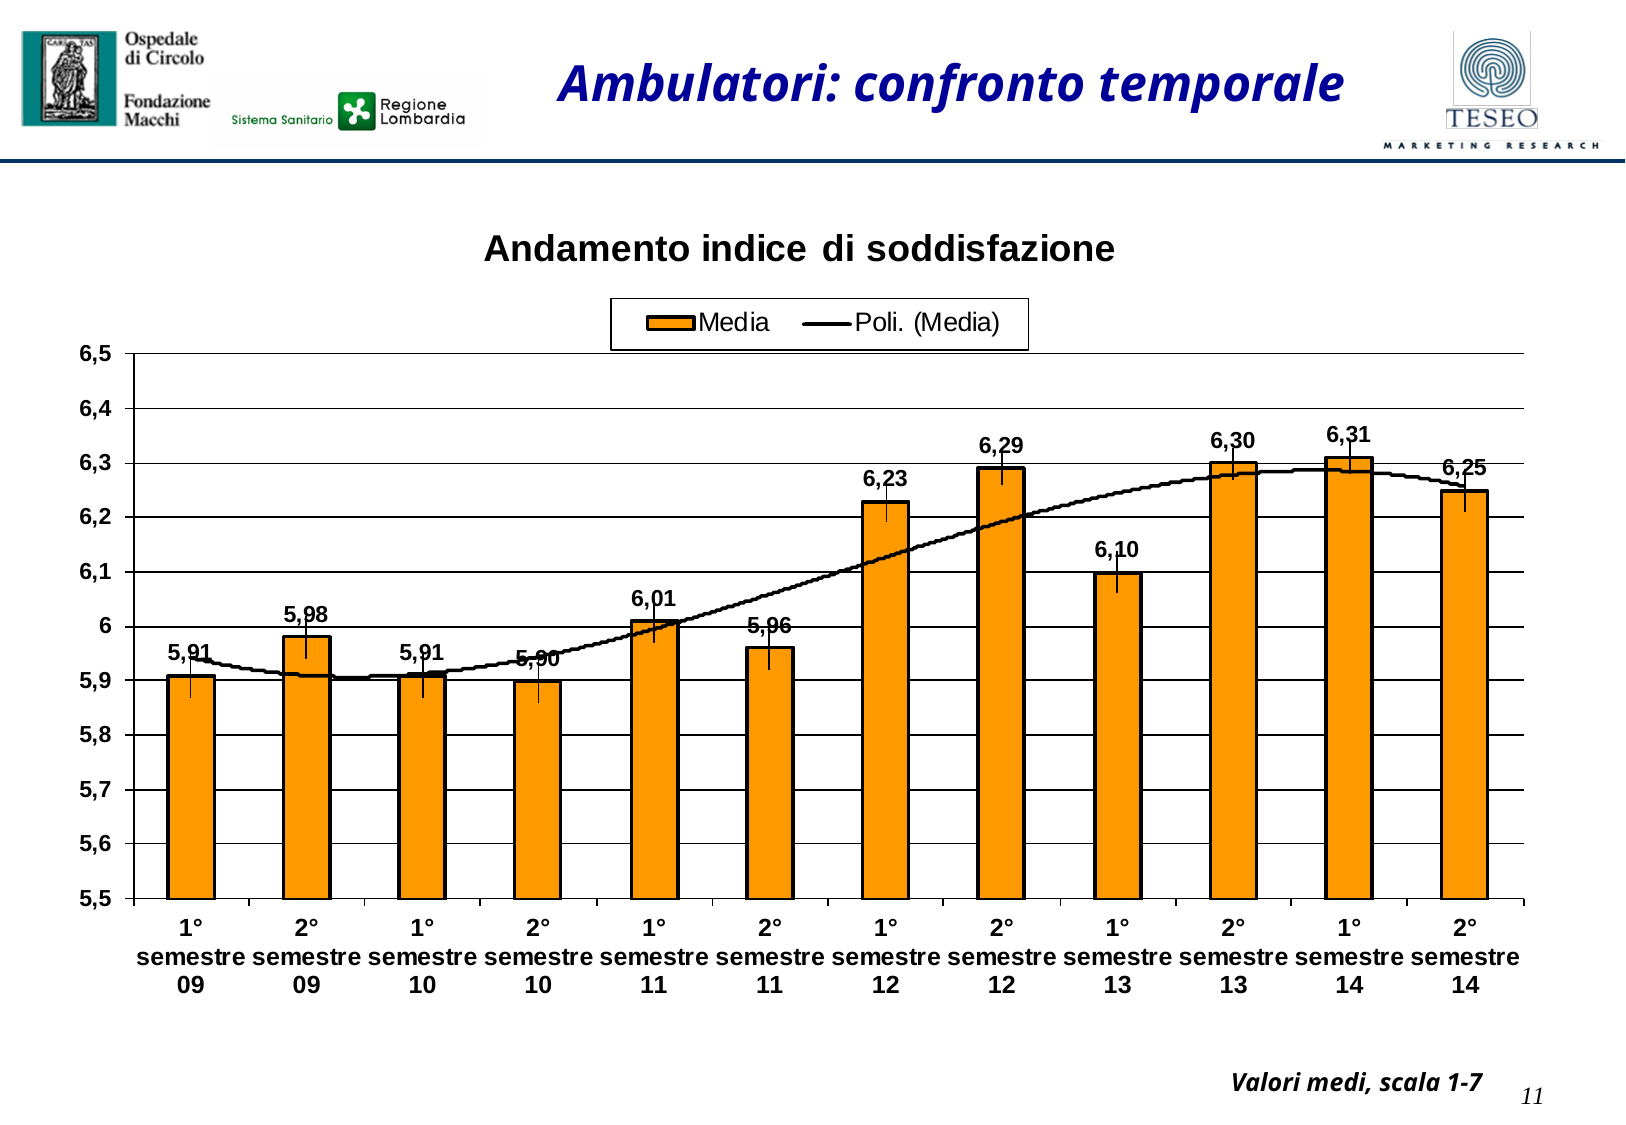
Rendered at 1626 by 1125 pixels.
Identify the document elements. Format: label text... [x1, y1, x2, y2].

text_box Ambulatori: confronto temporale [336, 18, 1569, 144]
picture [40, 196, 1547, 1047]
text_box Valori medi, scala 1-7 [1215, 1058, 1498, 1105]
picture [21, 31, 483, 149]
picture [1381, 31, 1604, 149]
